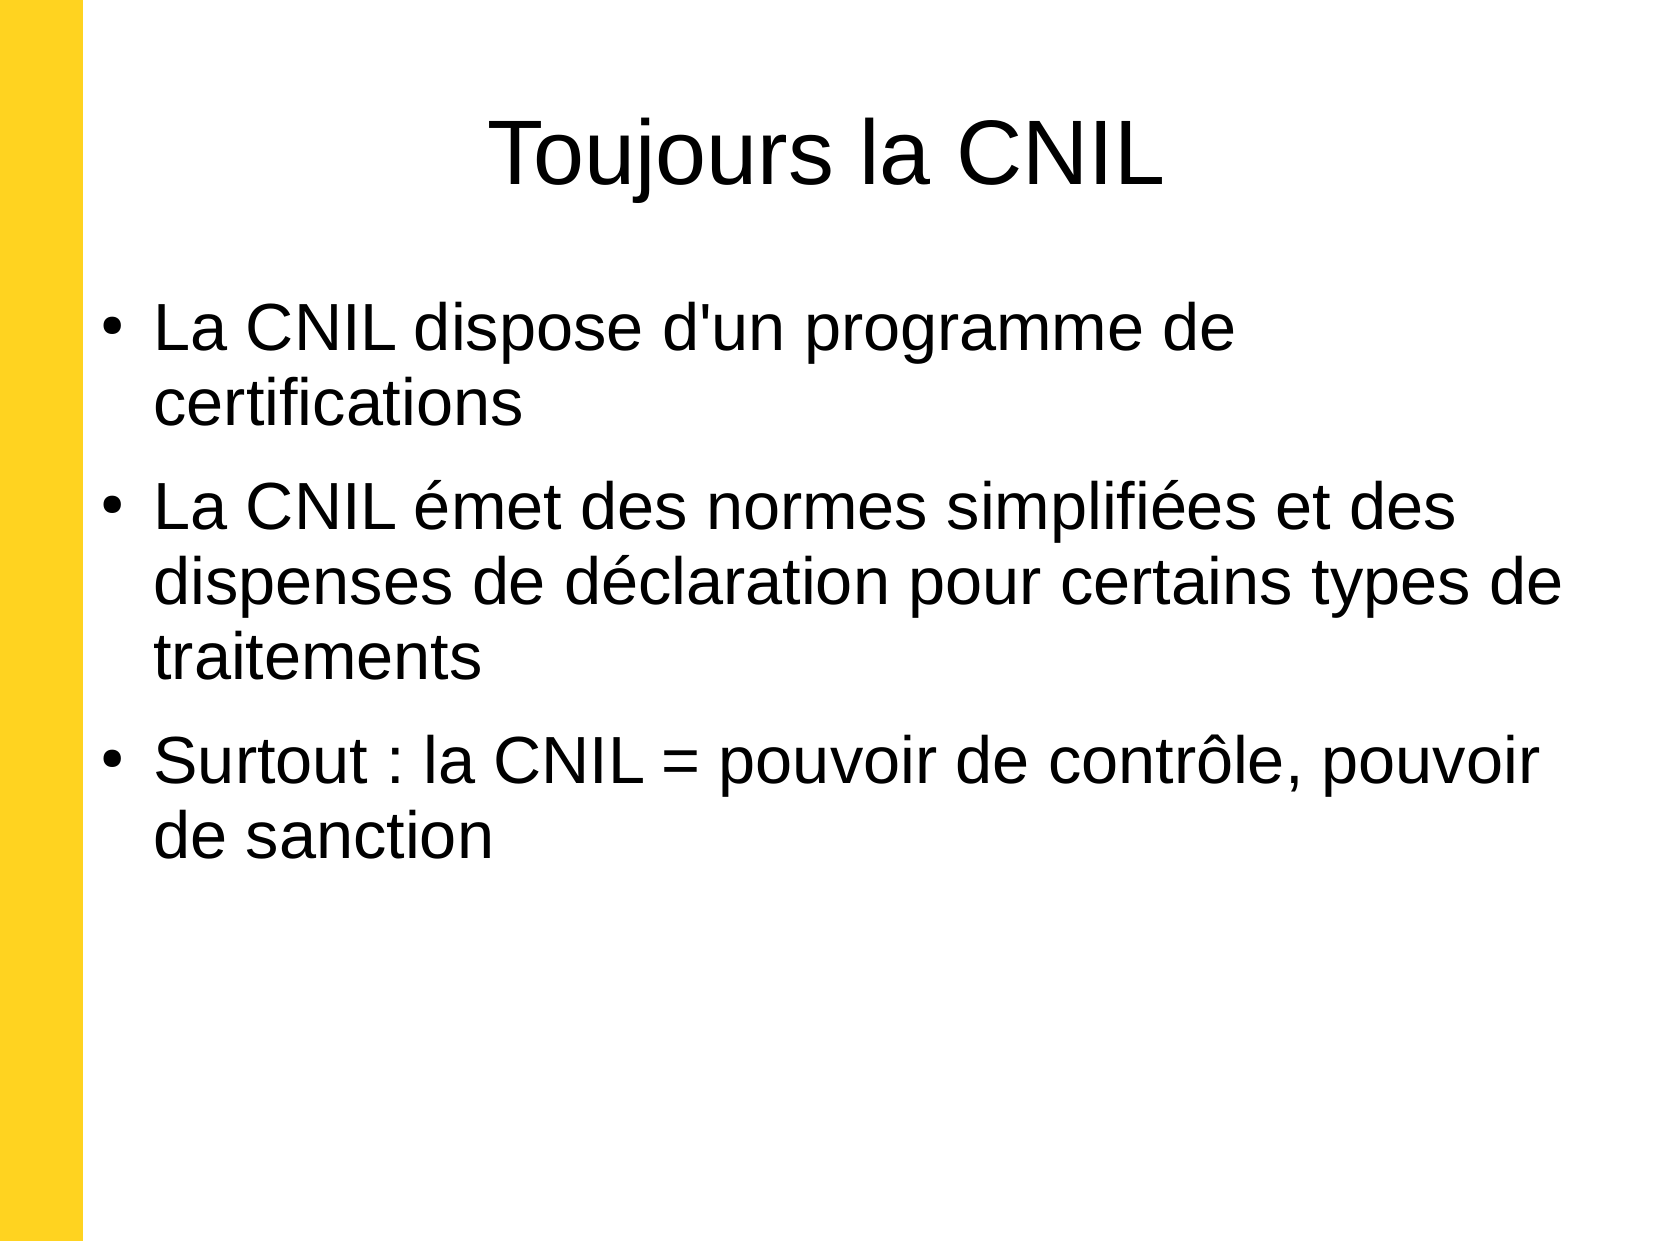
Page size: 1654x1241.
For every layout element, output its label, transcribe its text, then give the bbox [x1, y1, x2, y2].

title Toujours la CNIL [83, 49, 1571, 257]
text_box [0, 0, 83, 1241]
list La CNIL dispose d'un programme de certifications La CNIL émet des normes simplifiées et des dispenses de déclaration pour certains types de traitements Surtout : la CNIL = pouvoir de contrôle, pouvoir de sanction [83, 290, 1571, 1010]
